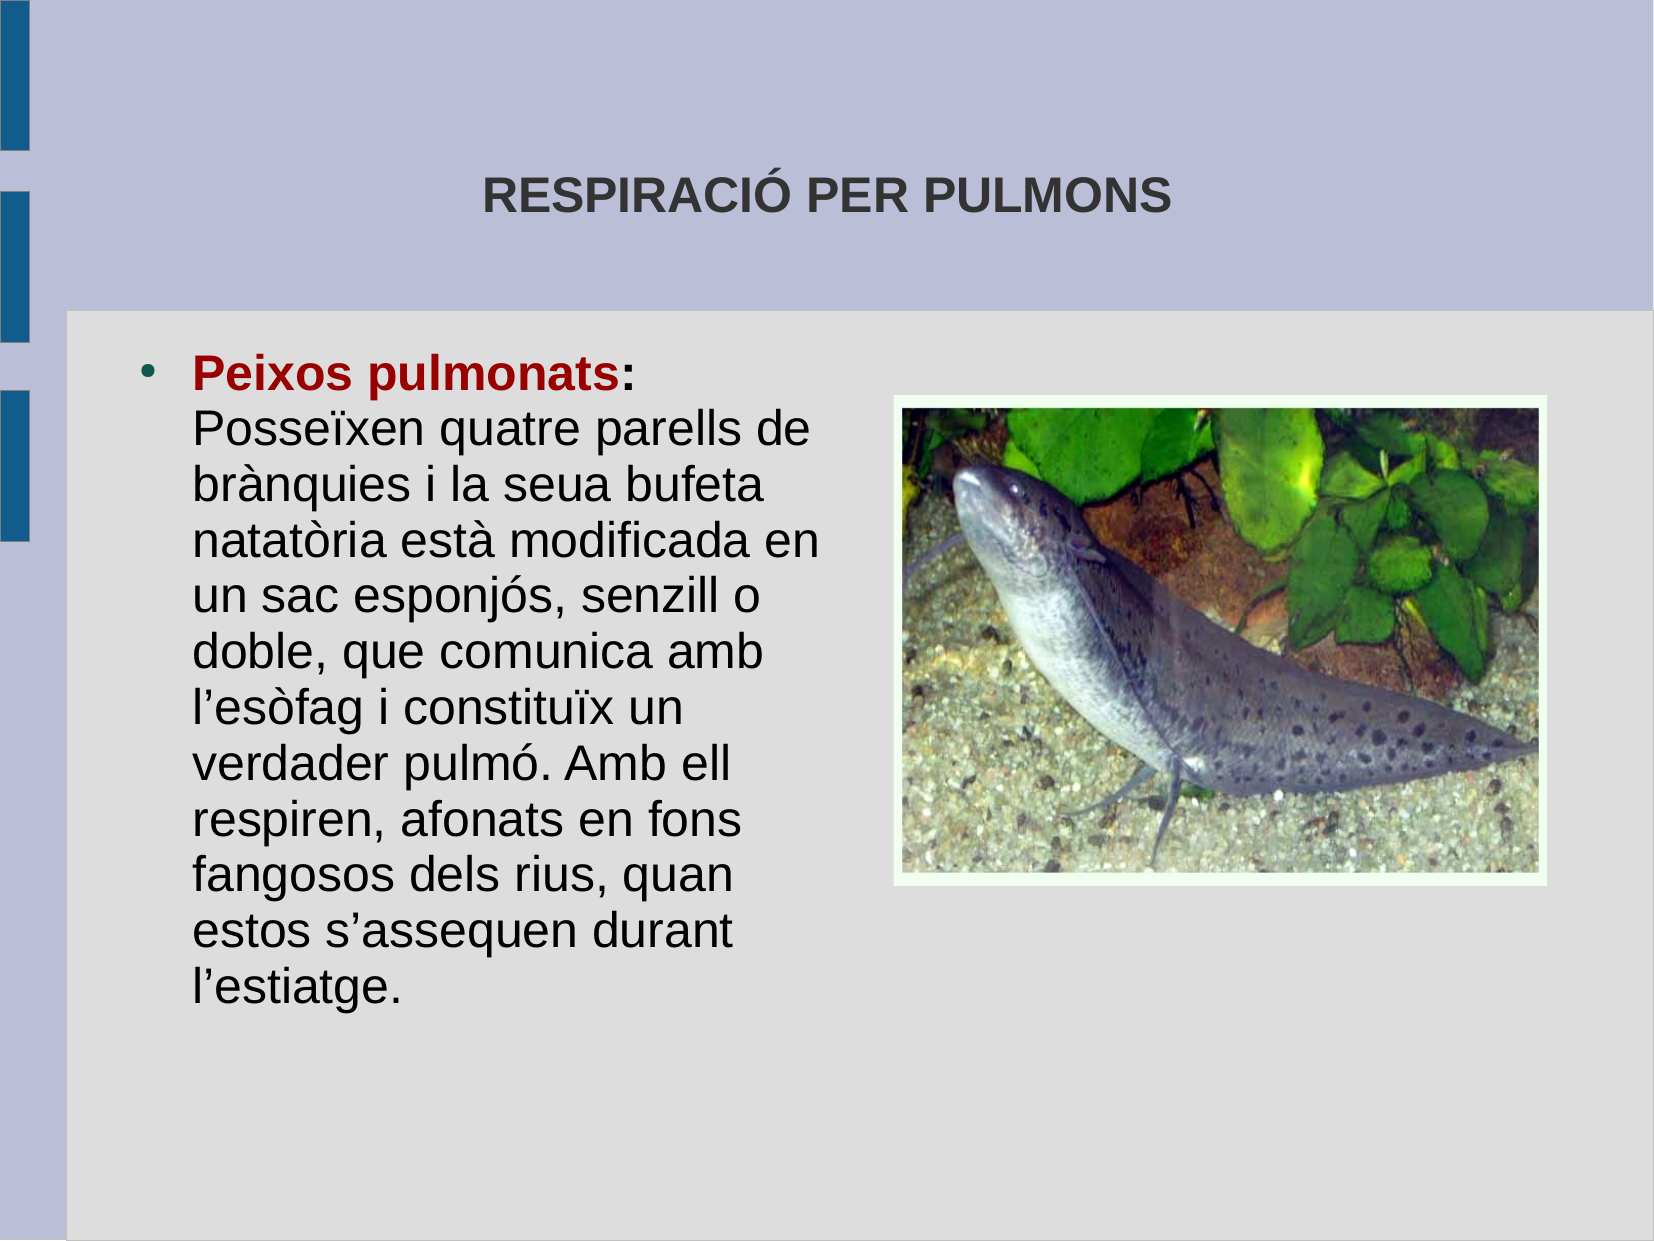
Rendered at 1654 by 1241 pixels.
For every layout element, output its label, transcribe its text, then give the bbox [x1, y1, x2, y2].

list Peixos pulmonats: Posseïxen quatre parells de brànquies i la seua bufeta natatòria està modificada en un sac esponjós, senzill o doble, que comunica amb l’esòfag i constituïx un verdader pulmó. Amb ell respiren, afonats en fons fangosos dels rius, quan estos s’assequen durant l’estiatge. [121, 344, 839, 1127]
picture [893, 395, 1548, 886]
title RESPIRACIÓ PER PULMONS [121, 91, 1534, 299]
